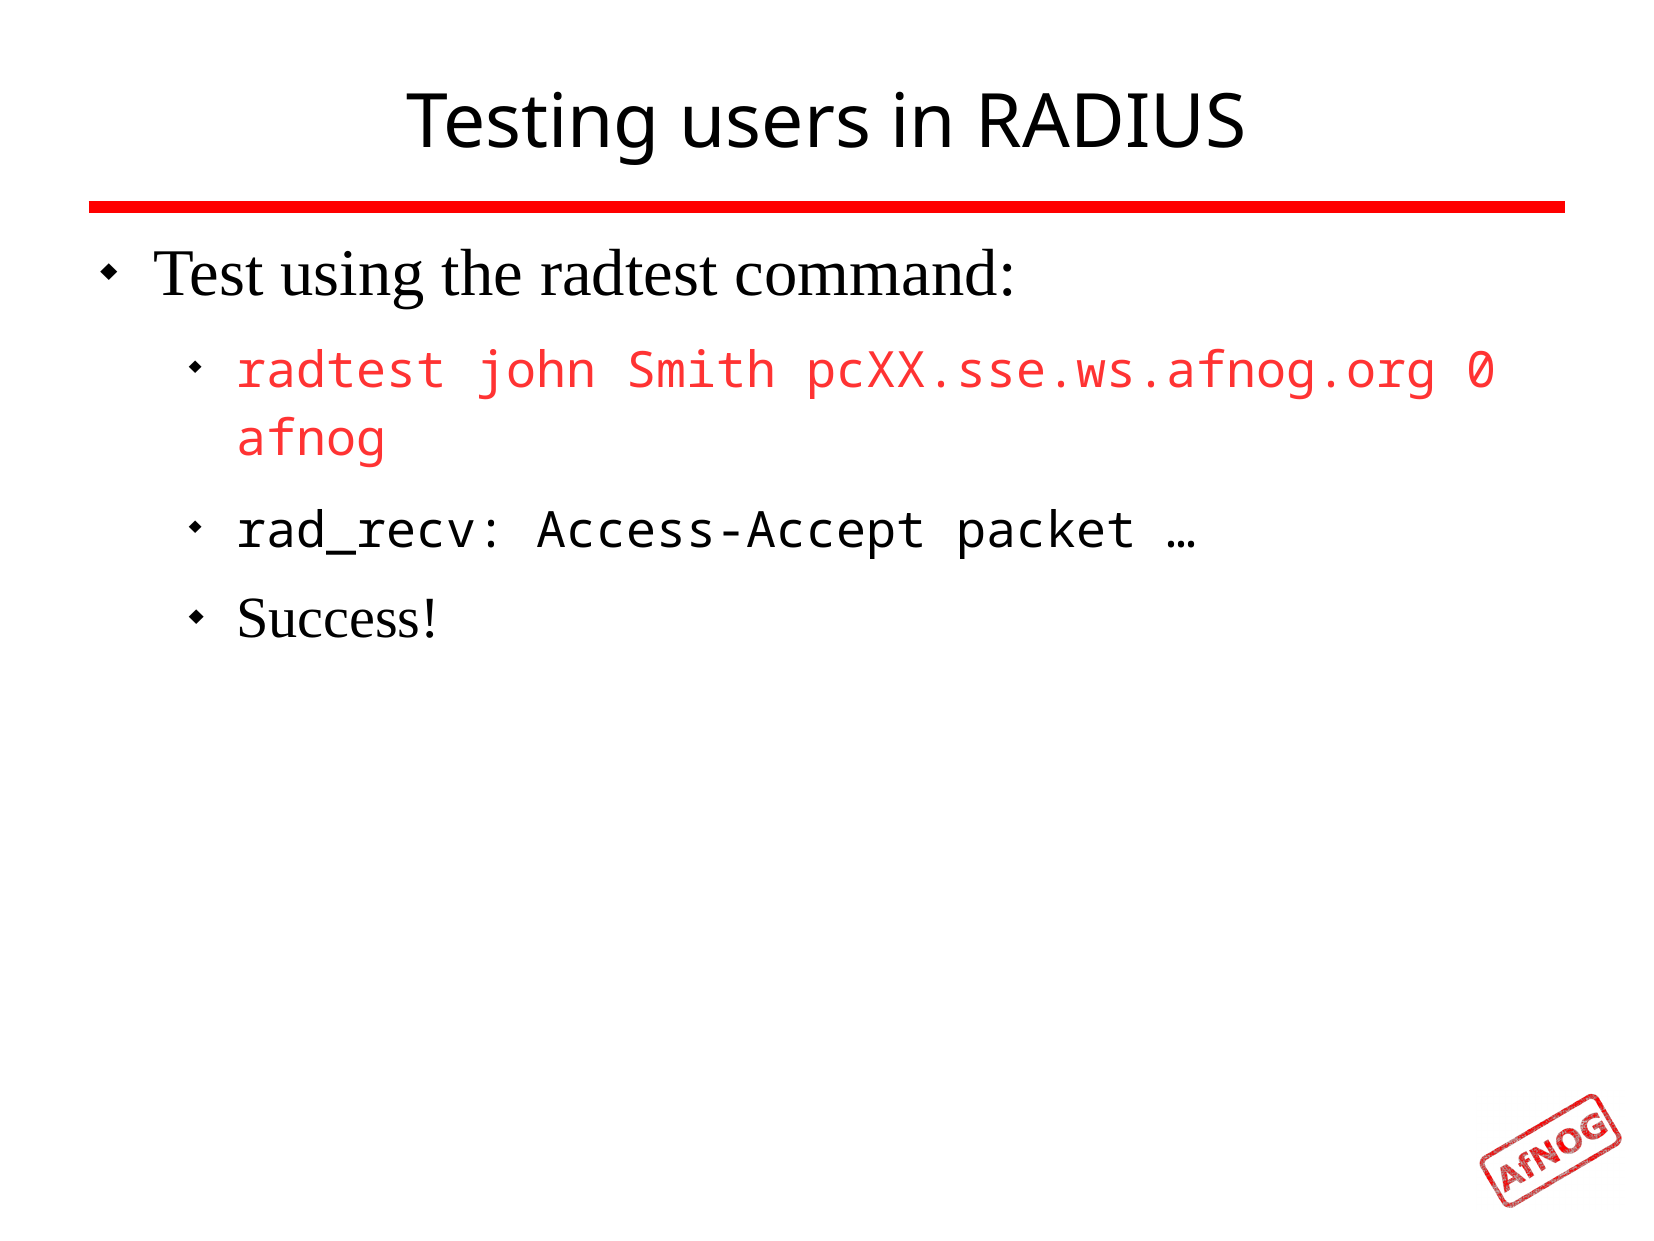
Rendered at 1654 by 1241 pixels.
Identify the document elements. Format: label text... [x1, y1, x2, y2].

list Test using the radtest command: radtest john Smith pcXX.sse.ws.afnog.org 0 afnog rad_recv: Access-Accept packet … Success! [82, 236, 1571, 1123]
picture [1476, 1090, 1625, 1211]
title Testing users in RADIUS [82, 29, 1571, 207]
